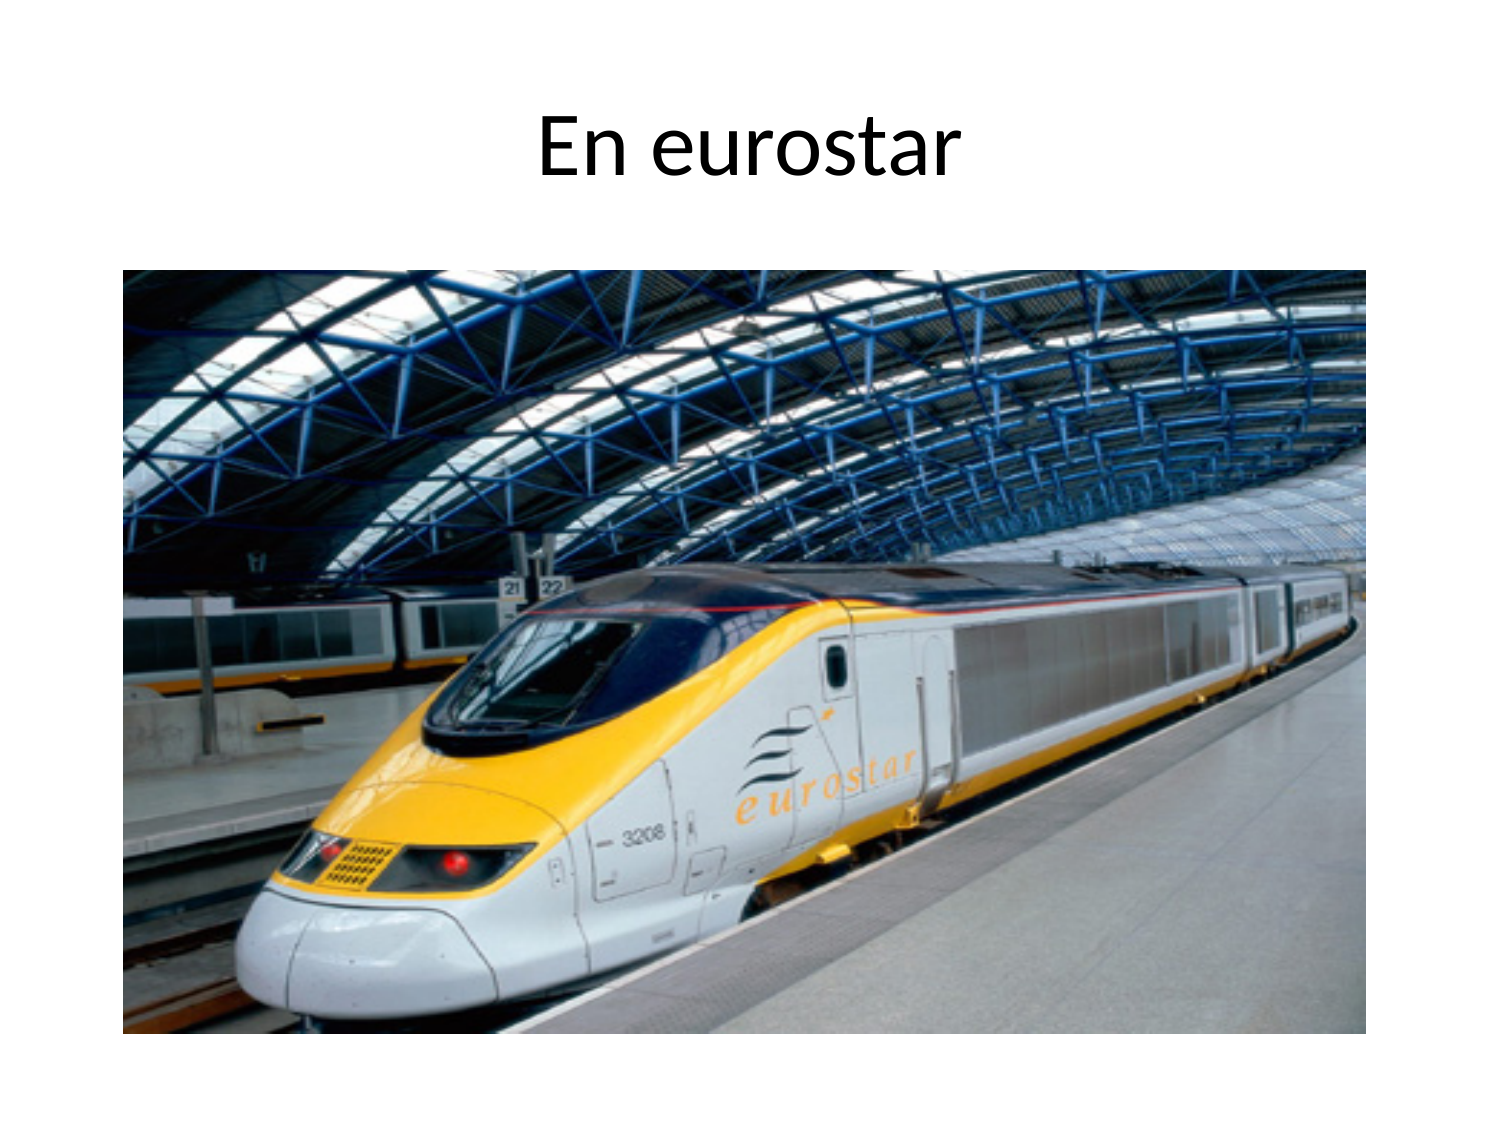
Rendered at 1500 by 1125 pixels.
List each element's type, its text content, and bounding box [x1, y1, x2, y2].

picture [123, 270, 1366, 1034]
title En eurostar [75, 45, 1425, 233]
